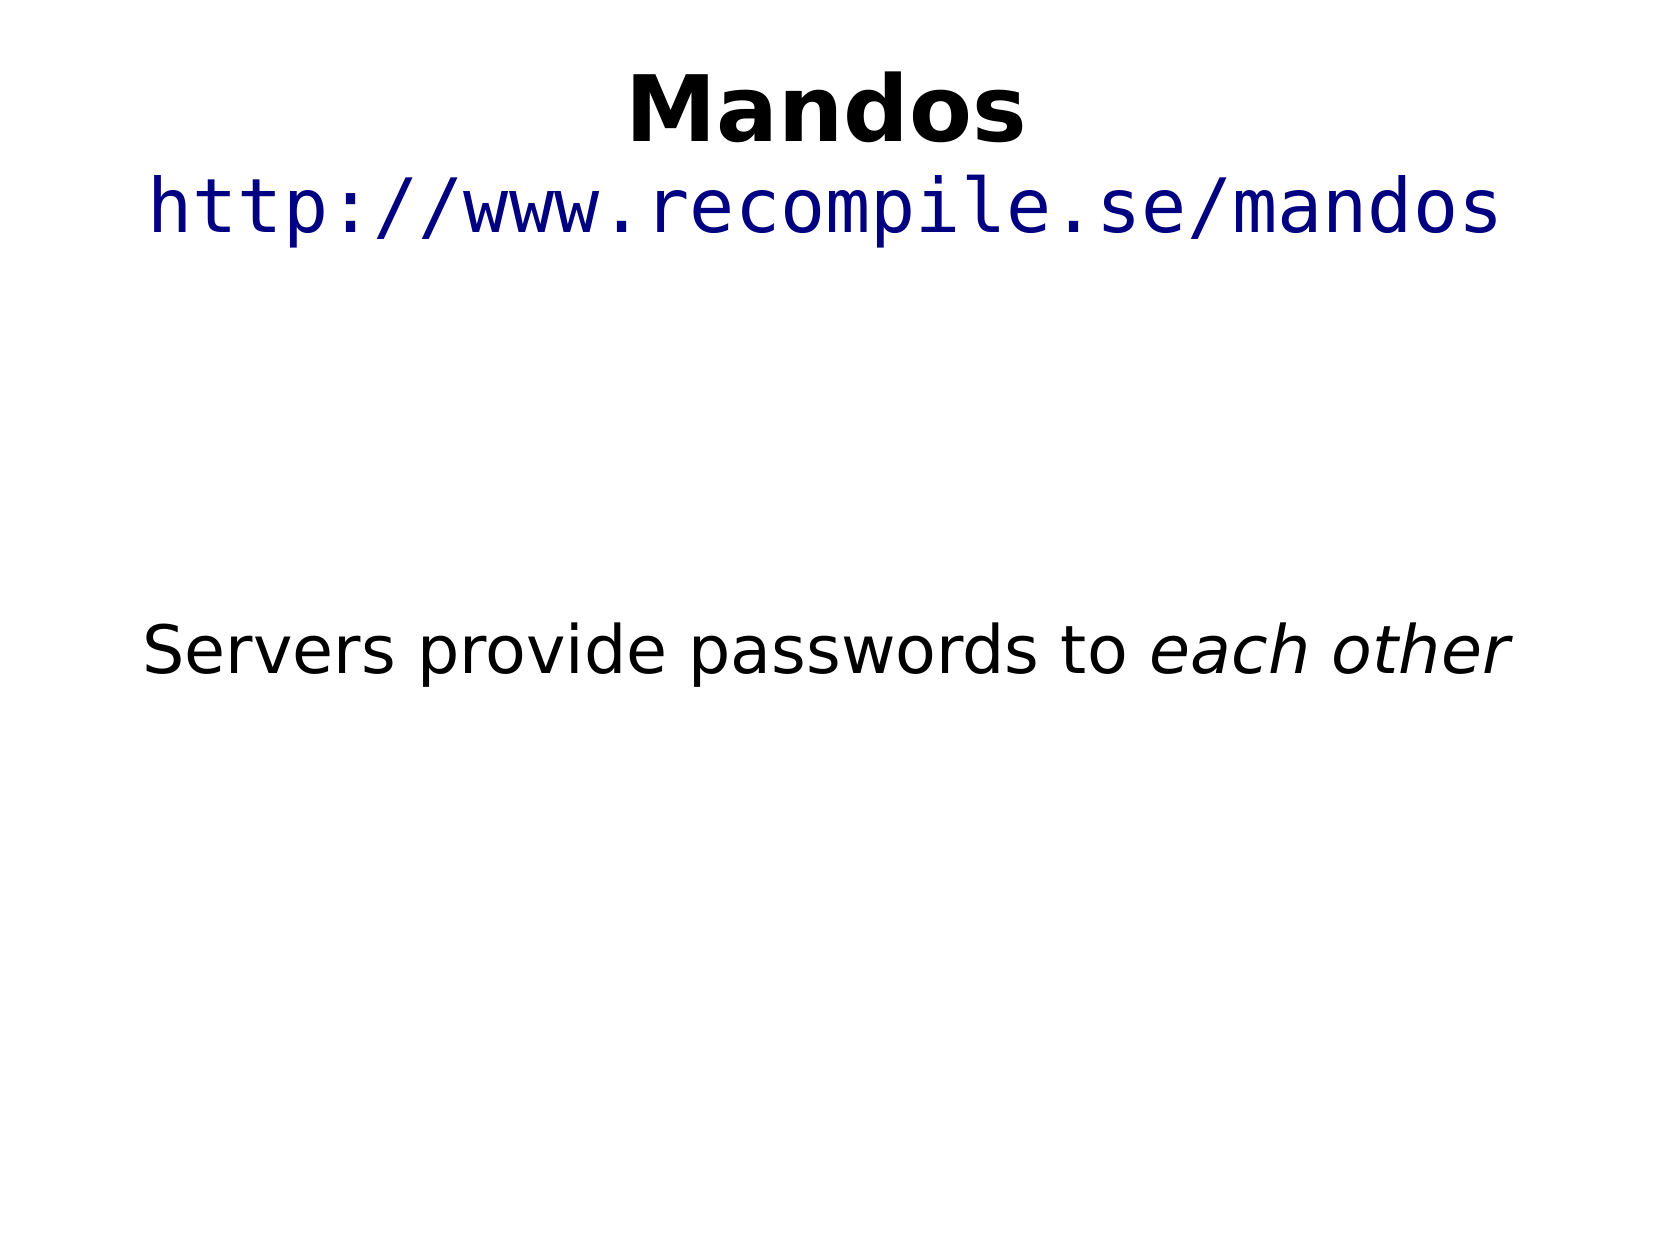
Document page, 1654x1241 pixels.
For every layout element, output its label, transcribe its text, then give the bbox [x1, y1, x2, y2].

subtitle Servers provide passwords to each other [82, 290, 1571, 1010]
title Mandos http://www.recompile.se/mandos [82, 49, 1571, 257]
